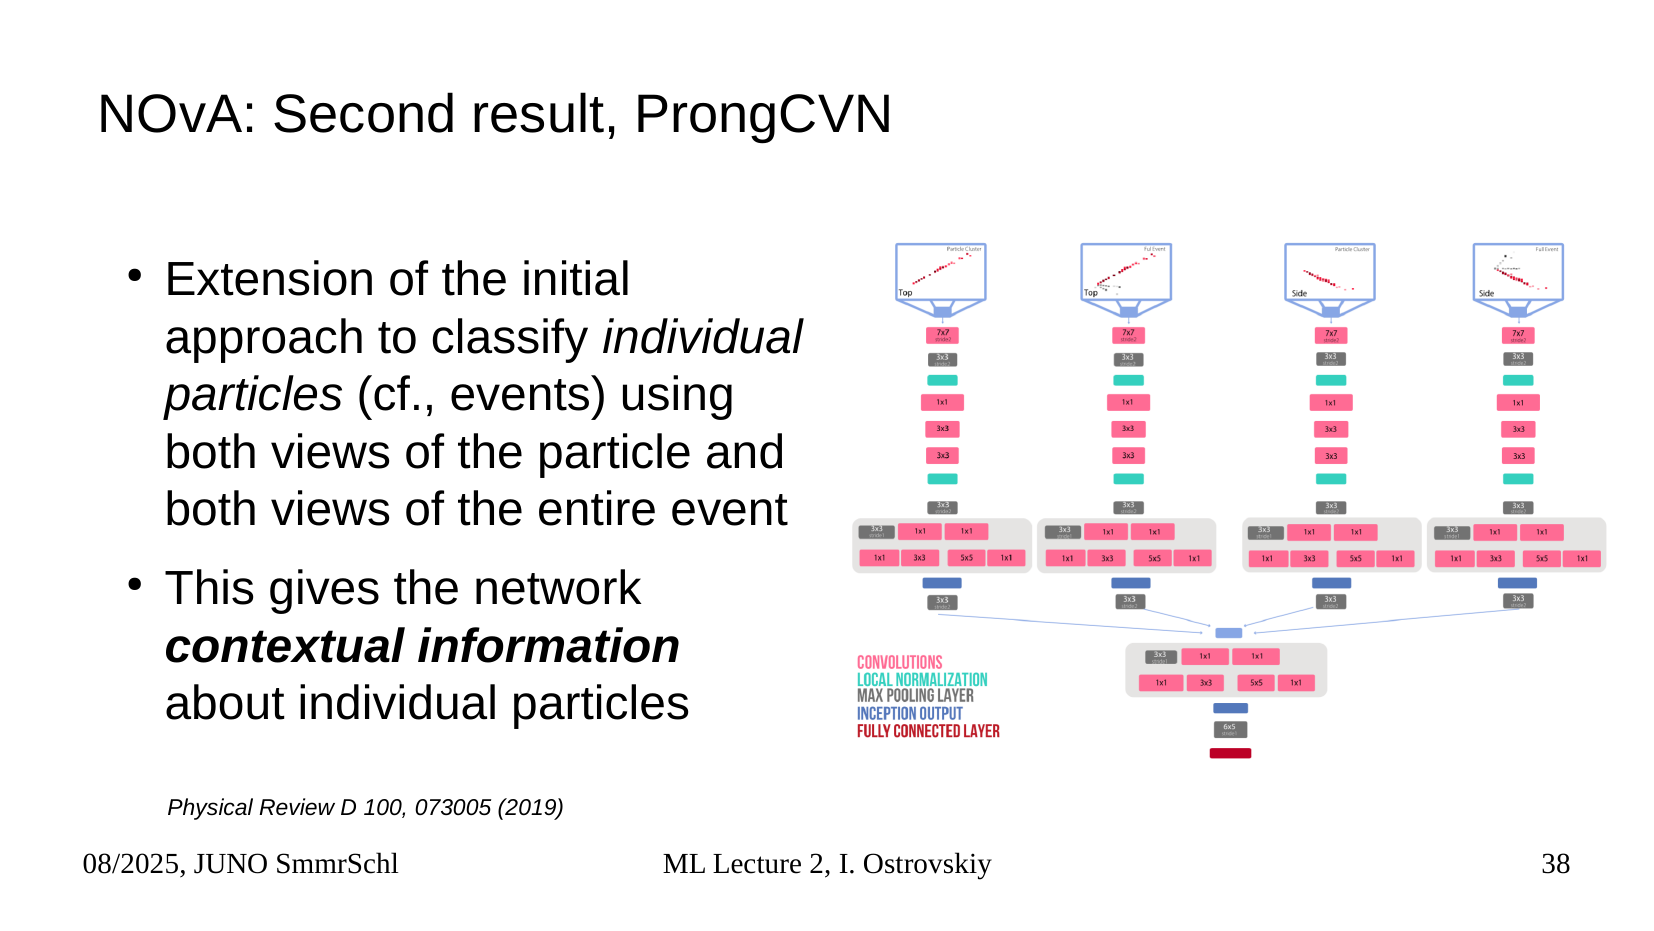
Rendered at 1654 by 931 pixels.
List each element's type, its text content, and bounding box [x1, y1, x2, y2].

list Extension of the initial approach to classify individual particles (cf., events) using both views of the particle and both views of the entire event This gives the network contextual information about individual particles [113, 247, 810, 751]
text_box Physical Review D 100, 073005 (2019) [152, 787, 901, 845]
picture [844, 233, 1613, 763]
title NOvA: Second result, ProngCVN [82, 37, 1571, 193]
